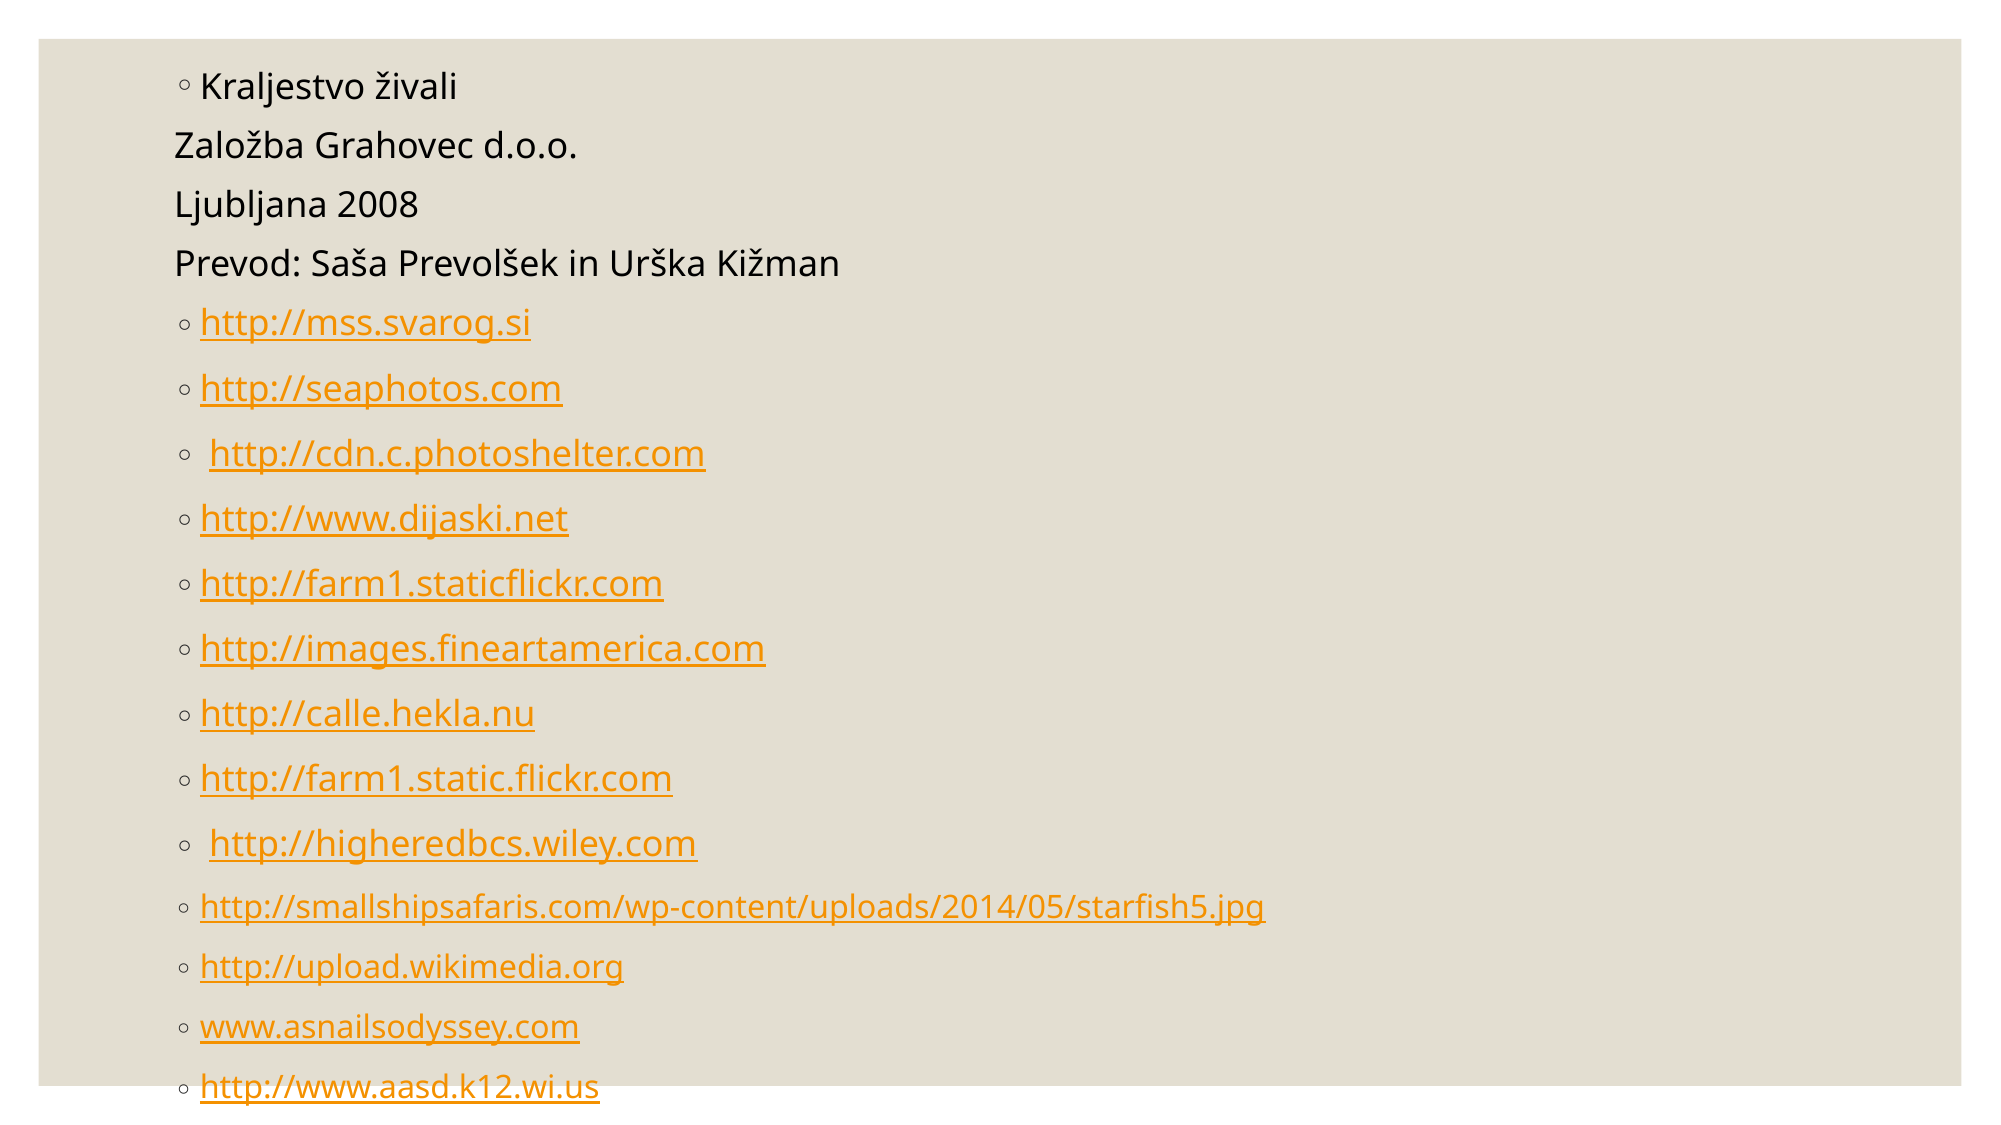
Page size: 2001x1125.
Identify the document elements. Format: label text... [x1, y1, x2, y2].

list Kraljestvo živali Založba Grahovec d.o.o. Ljubljana 2008 Prevod: Saša Prevolšek in Urška Kižman http://mss.svarog.si http://seaphotos.com http://cdn.c.photoshelter.com http://www.dijaski.net http://farm1.staticflickr.com http://images.fineartamerica.com http://calle.hekla.nu http://farm1.static.flickr.com http://higheredbcs.wiley.com http://smallshipsafaris.com/wp-content/uploads/2014/05/starfish5.jpg http://upload.wikimedia.org www.asnailsodyssey.com http://www.aasd.k12.wi.us [159, 55, 1810, 1125]
